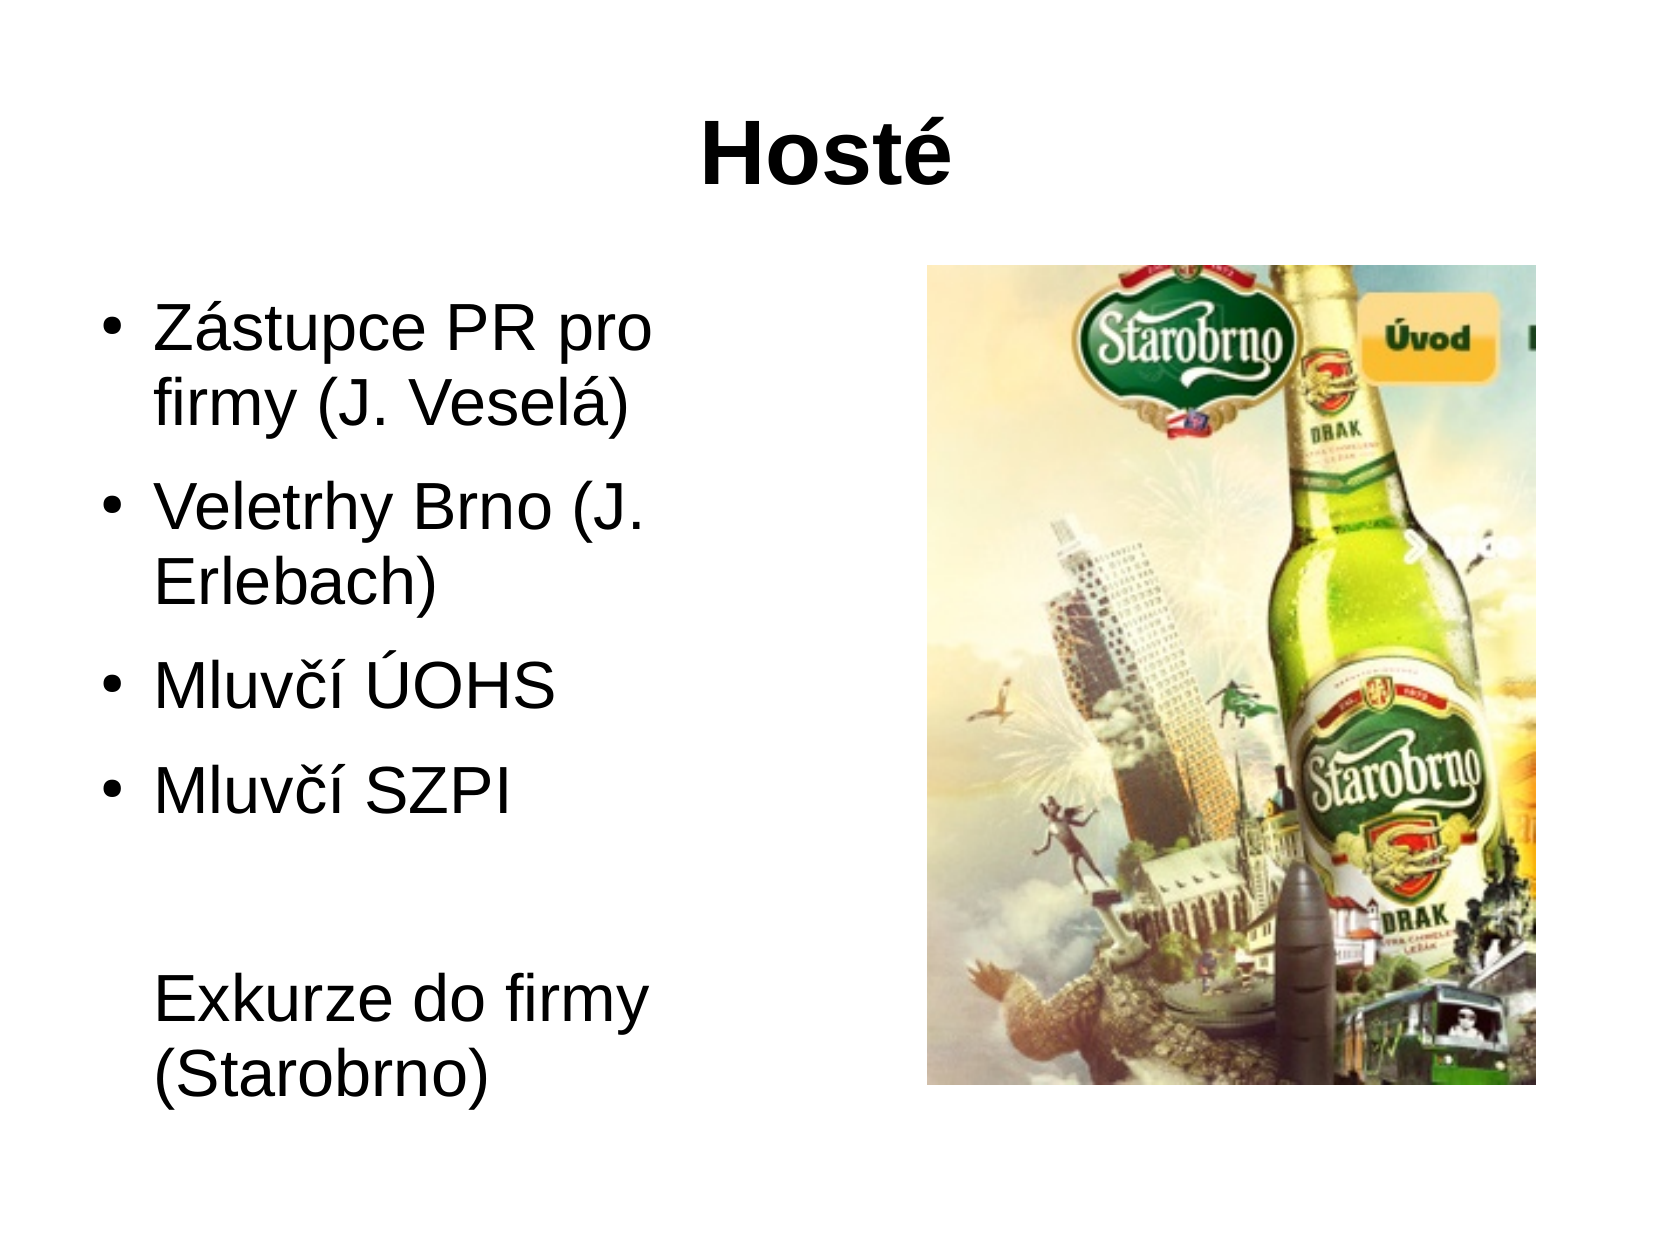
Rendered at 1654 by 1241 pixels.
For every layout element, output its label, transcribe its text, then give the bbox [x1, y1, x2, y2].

picture [927, 265, 1536, 1085]
list Zástupce PR pro firmy (J. Veselá) Veletrhy Brno (J. Erlebach) Mluvčí ÚOHS Mluvčí SZPI Exkurze do firmy (Starobrno) [82, 290, 809, 1241]
title Hosté [82, 49, 1571, 257]
